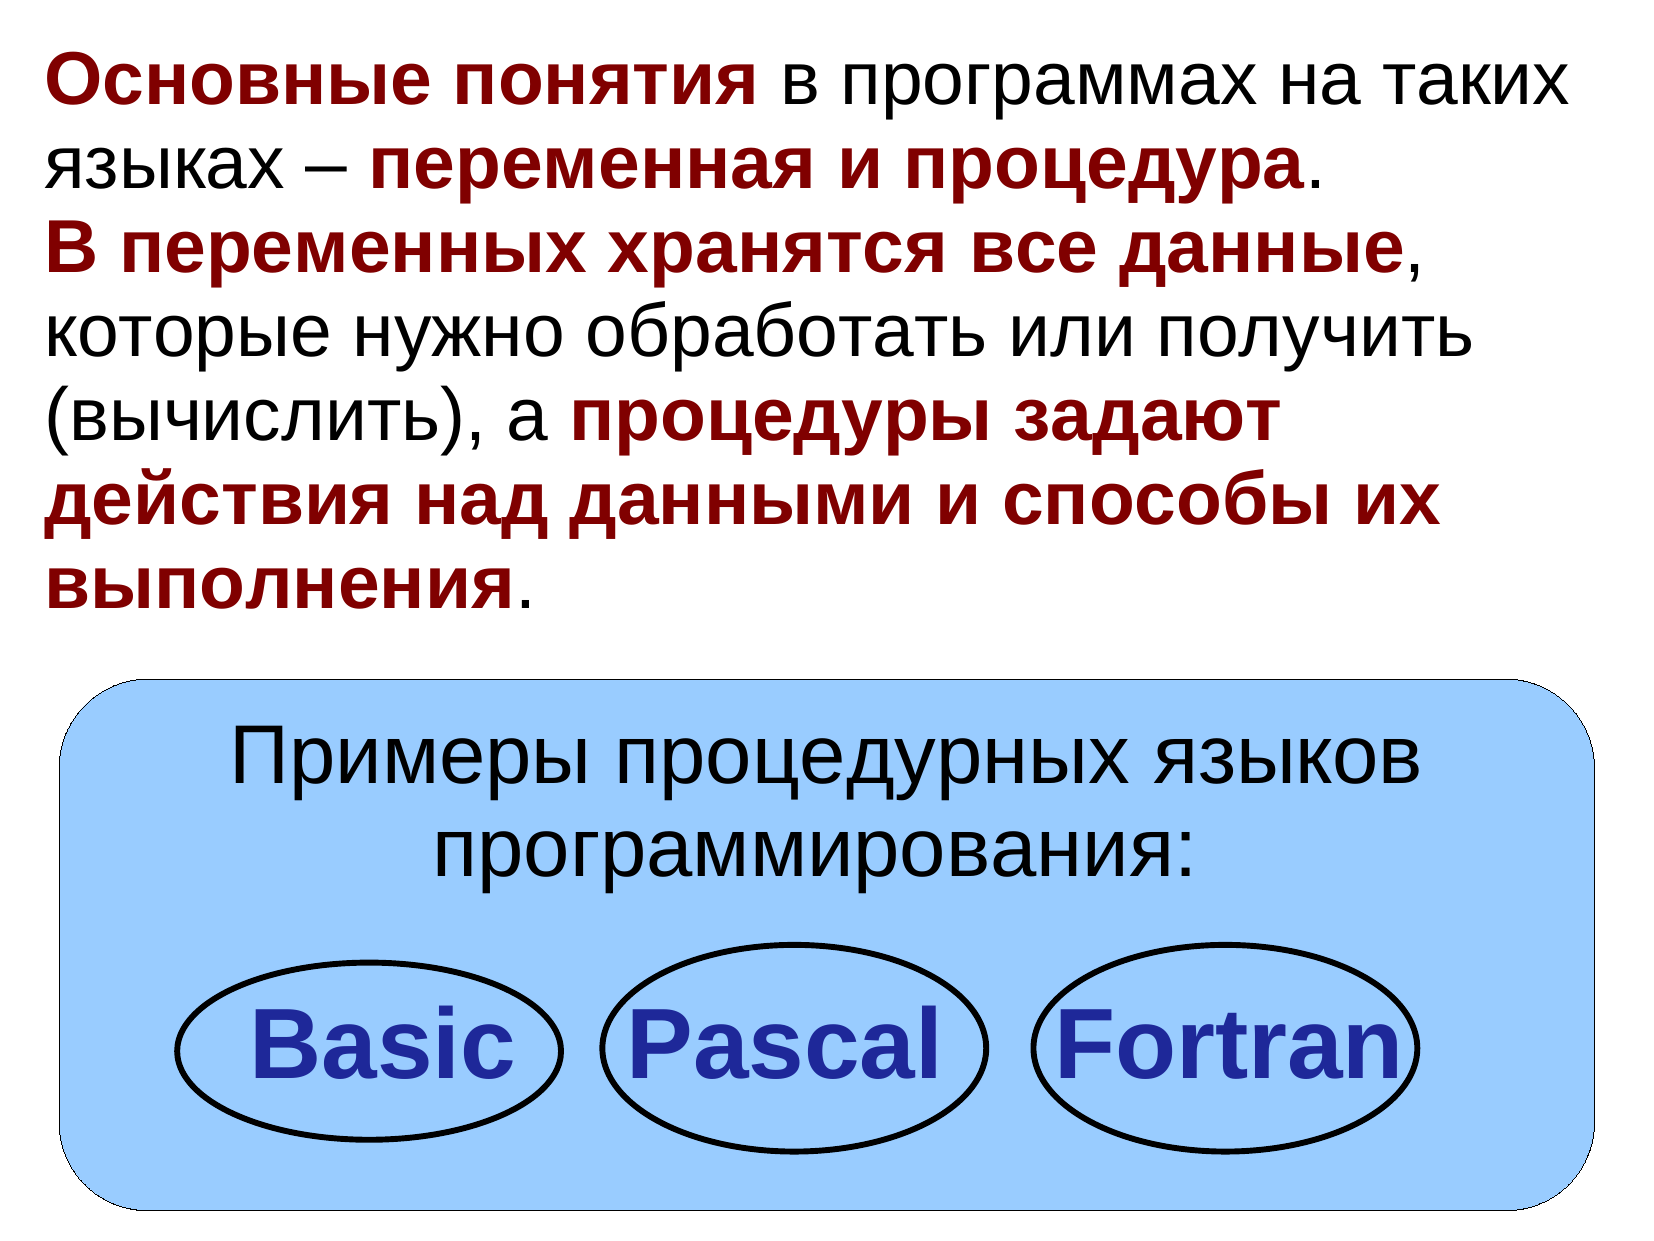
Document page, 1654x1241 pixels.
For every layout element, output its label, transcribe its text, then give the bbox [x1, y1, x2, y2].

text_box [59, 944, 1595, 1211]
text_box Основные понятия в программах на таких языках – переменная и процедура. В переменных хранятся все данные, которые нужно обработать или получить (вычислить), а процедуры задают действия над данными и способы их выполнения. Примеры процедурных языков программирования: Basic Pascal Fortran [29, 29, 1625, 1107]
